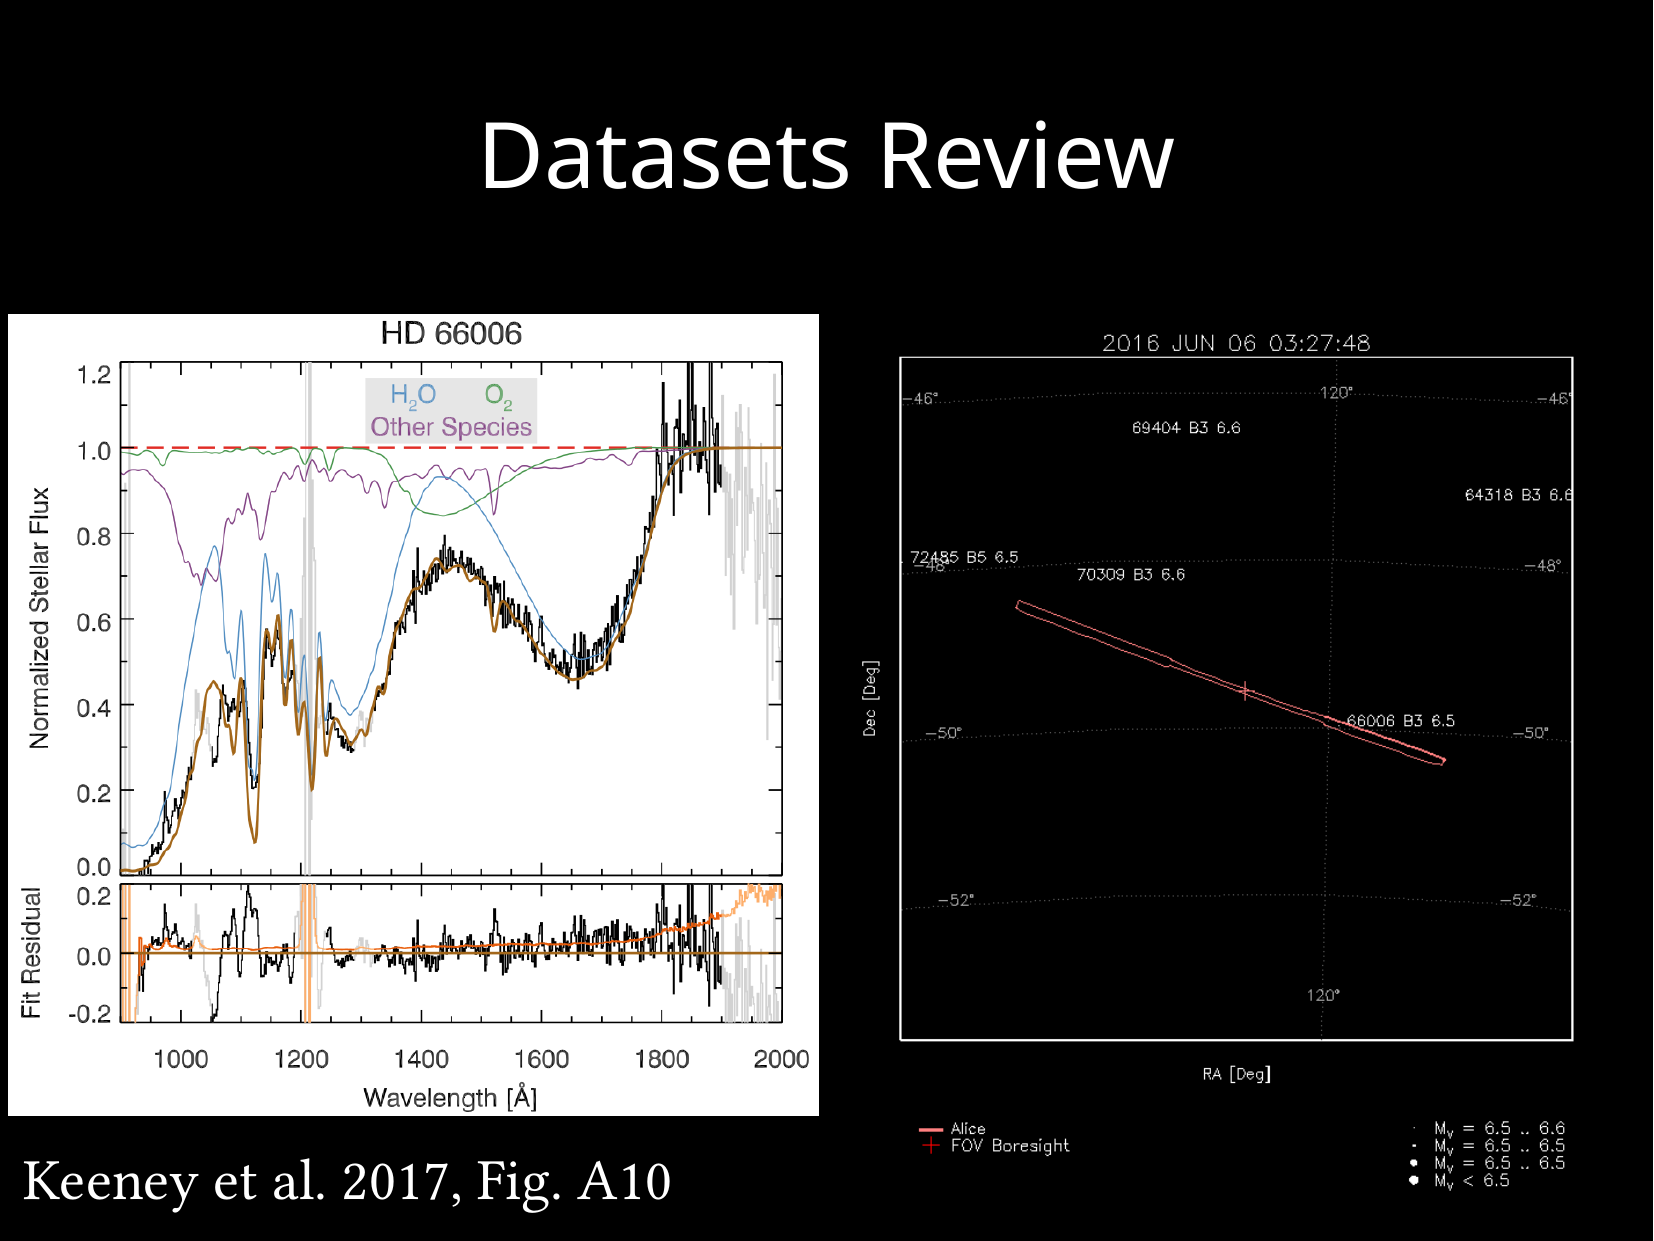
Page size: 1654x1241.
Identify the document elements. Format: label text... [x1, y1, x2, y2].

title Datasets Review [82, 49, 1571, 257]
picture [8, 314, 1591, 1222]
text_box Keeney et al. 2017, Fig. A10 [8, 1140, 721, 1241]
